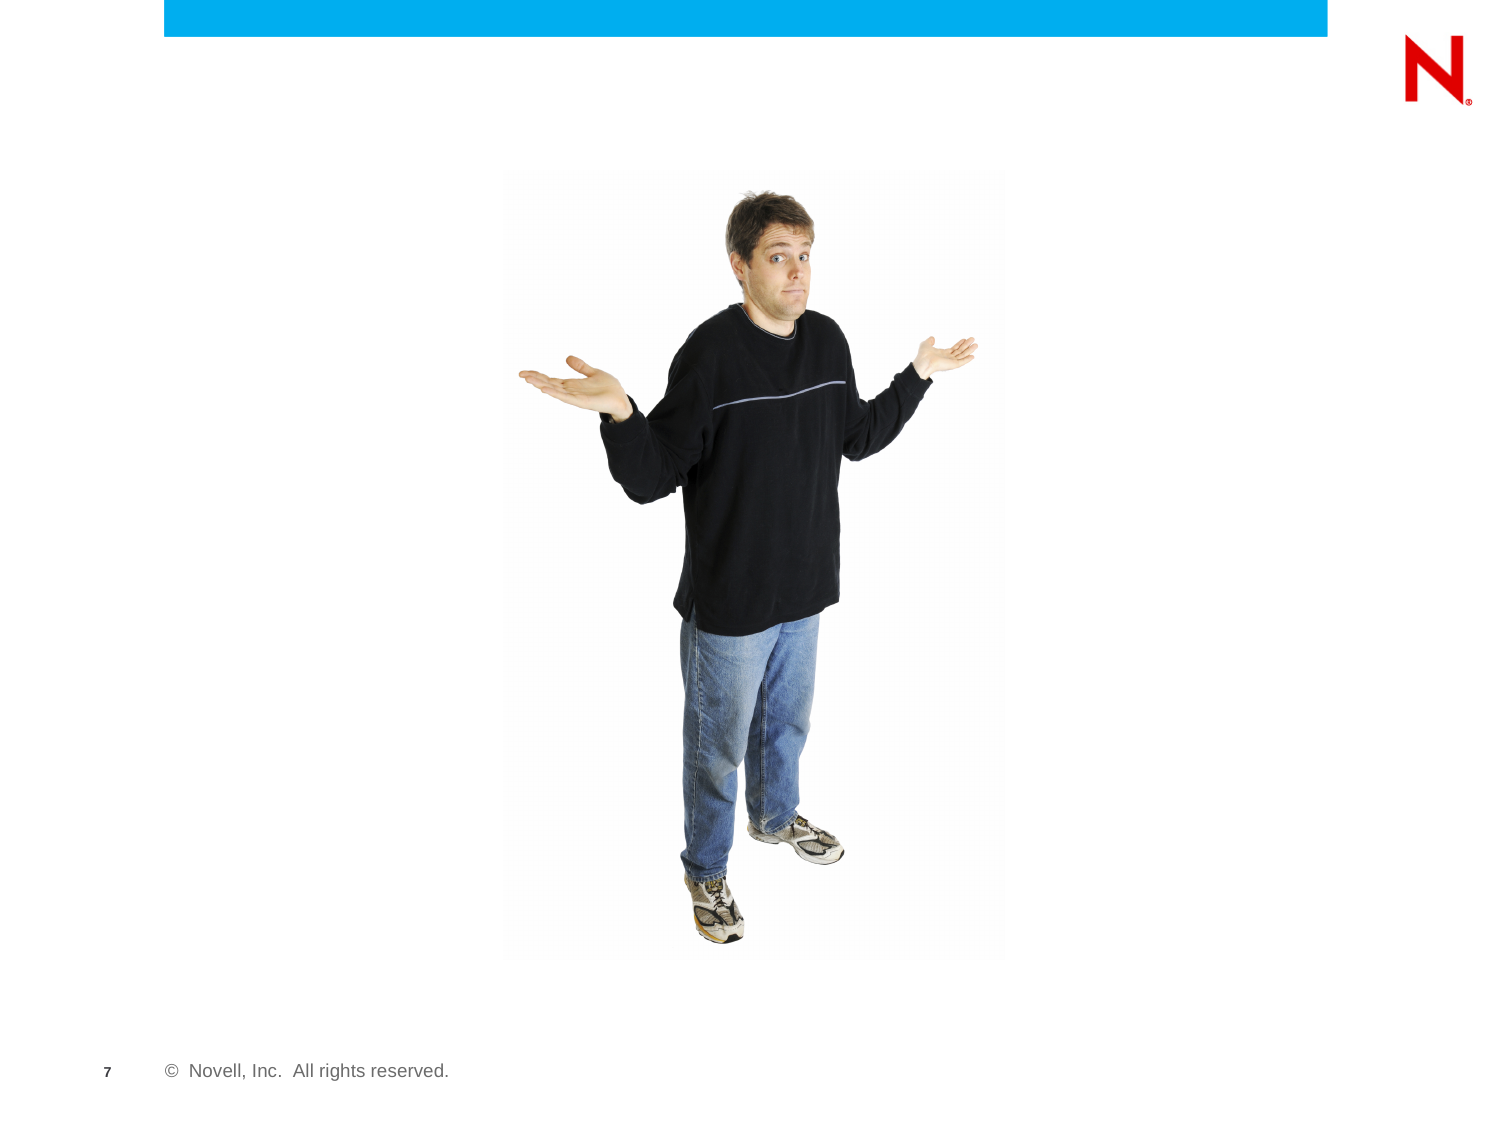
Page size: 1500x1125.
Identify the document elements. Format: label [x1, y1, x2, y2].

picture [503, 170, 1005, 960]
picture [1403, 32, 1473, 107]
